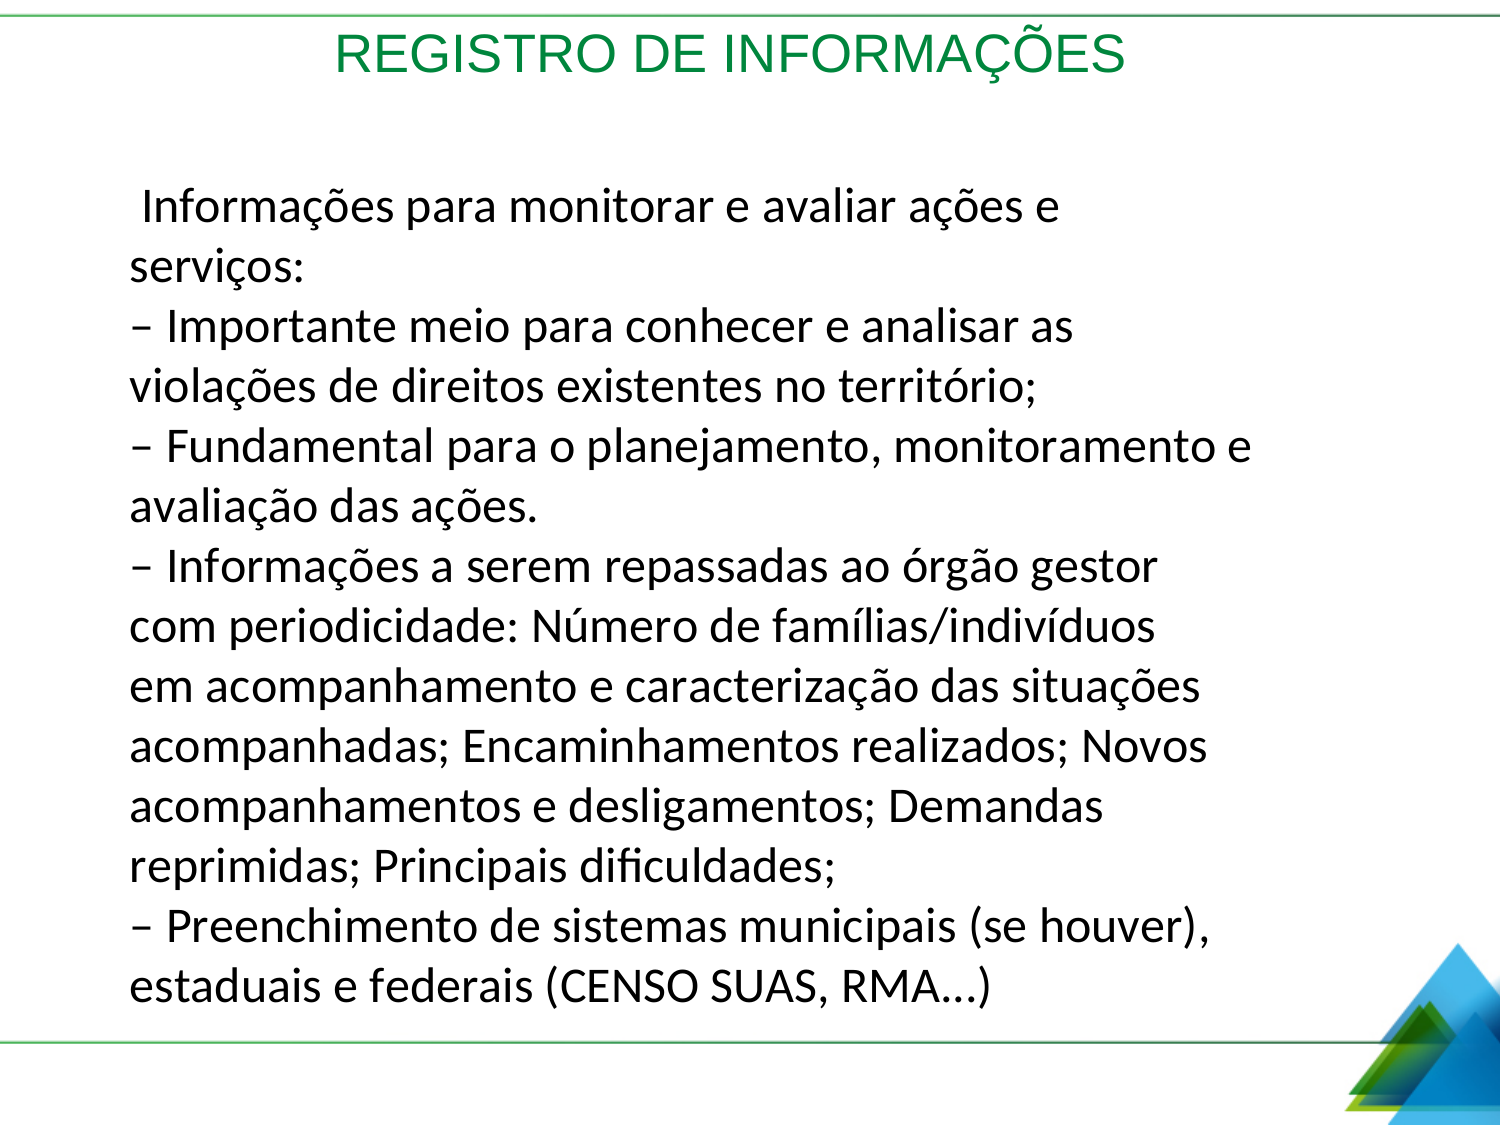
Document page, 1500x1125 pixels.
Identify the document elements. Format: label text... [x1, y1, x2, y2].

text_box REGISTRO DE INFORMAÇÕES [246, 25, 1217, 166]
text_box [0, 0, 1500, 1125]
text_box Informações para monitorar e avaliar ações e serviços: – Importante meio para conhecer e analisar as violações de direitos existentes no território; – Fundamental para o planejamento, monitoramento e avaliação das ações. – Informações a serem repassadas ao órgão gestor com periodicidade: Número de famílias/indivíduos em acompanhamento e caracterização das situações acompanhadas; Encaminhamentos realizados; Novos acompanhamentos e desligamentos; Demandas reprimidas; Principais dificuldades; – Preenchimento de sistemas municipais (se houver), estaduais e federais (CENSO SUAS, RMA...) [114, 165, 1268, 1081]
